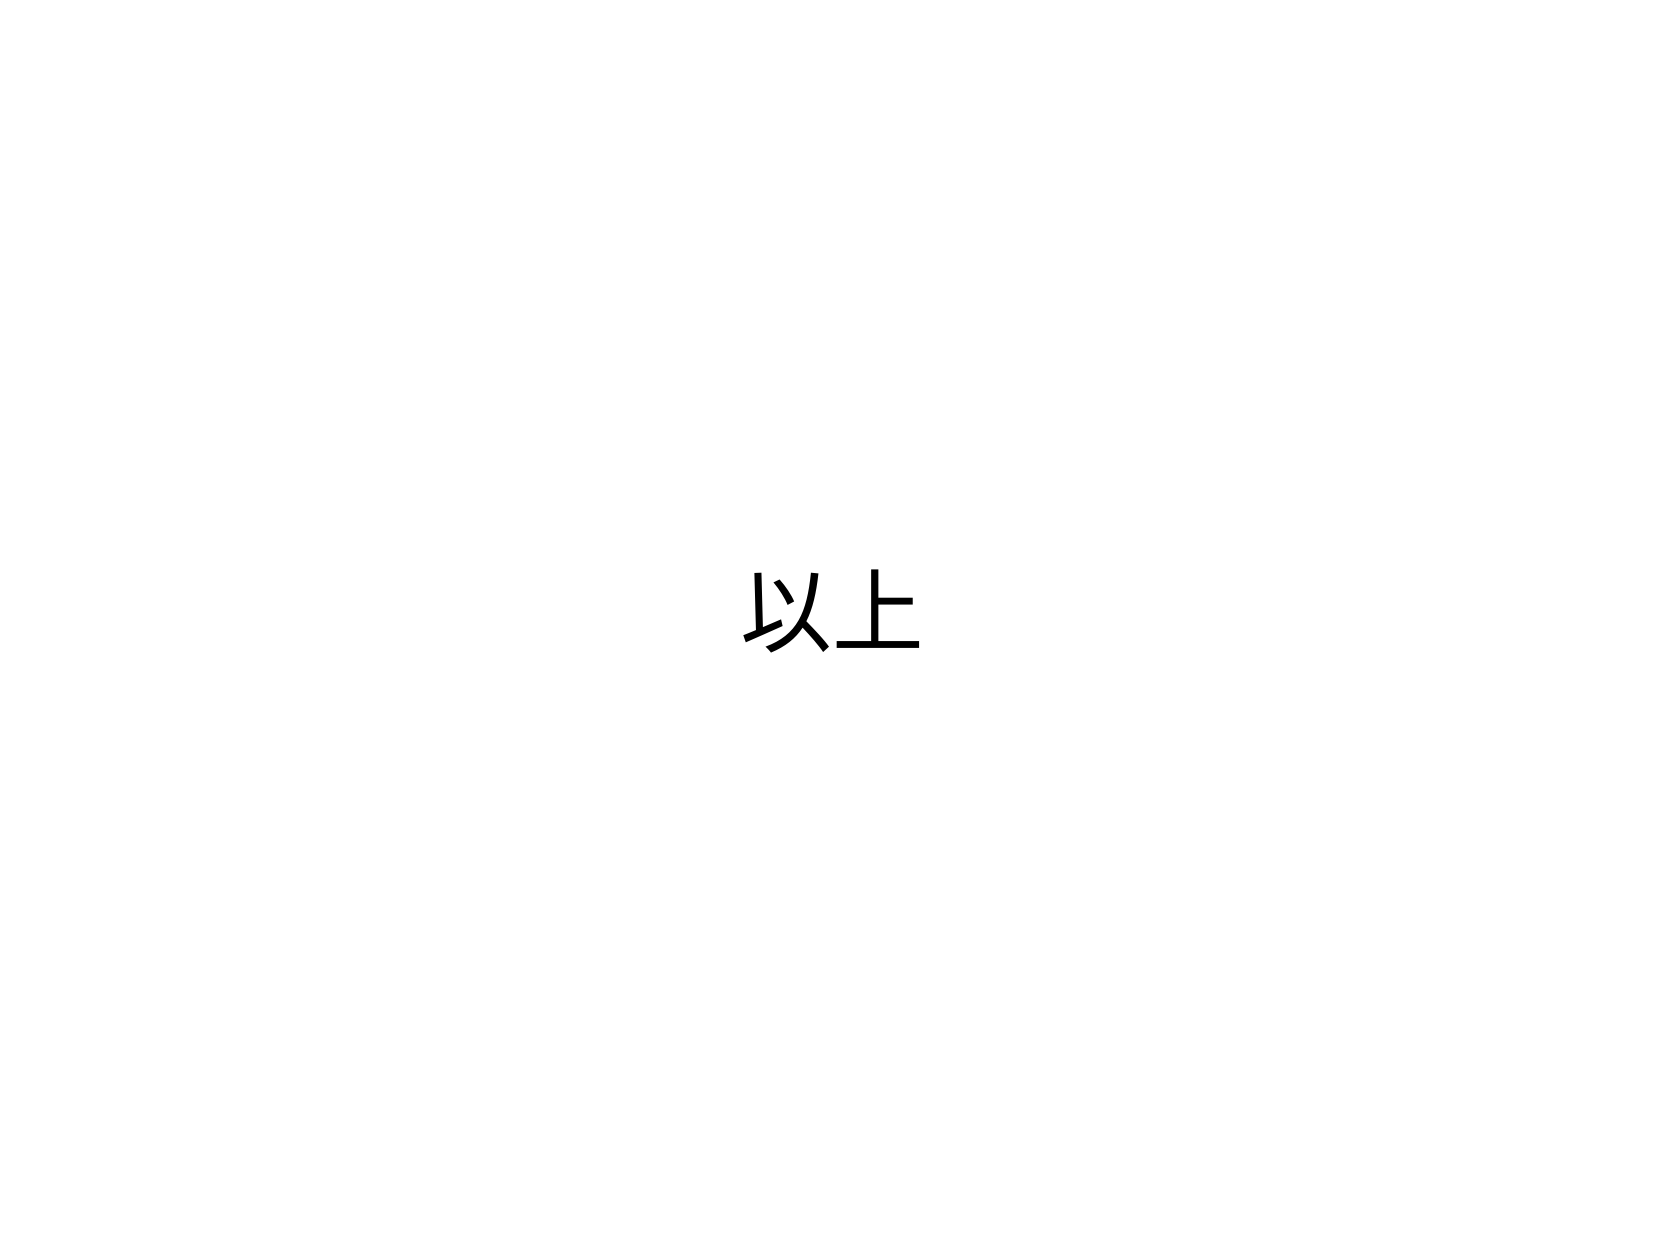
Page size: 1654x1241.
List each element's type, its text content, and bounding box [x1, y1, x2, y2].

title 以上 [88, 501, 1577, 709]
